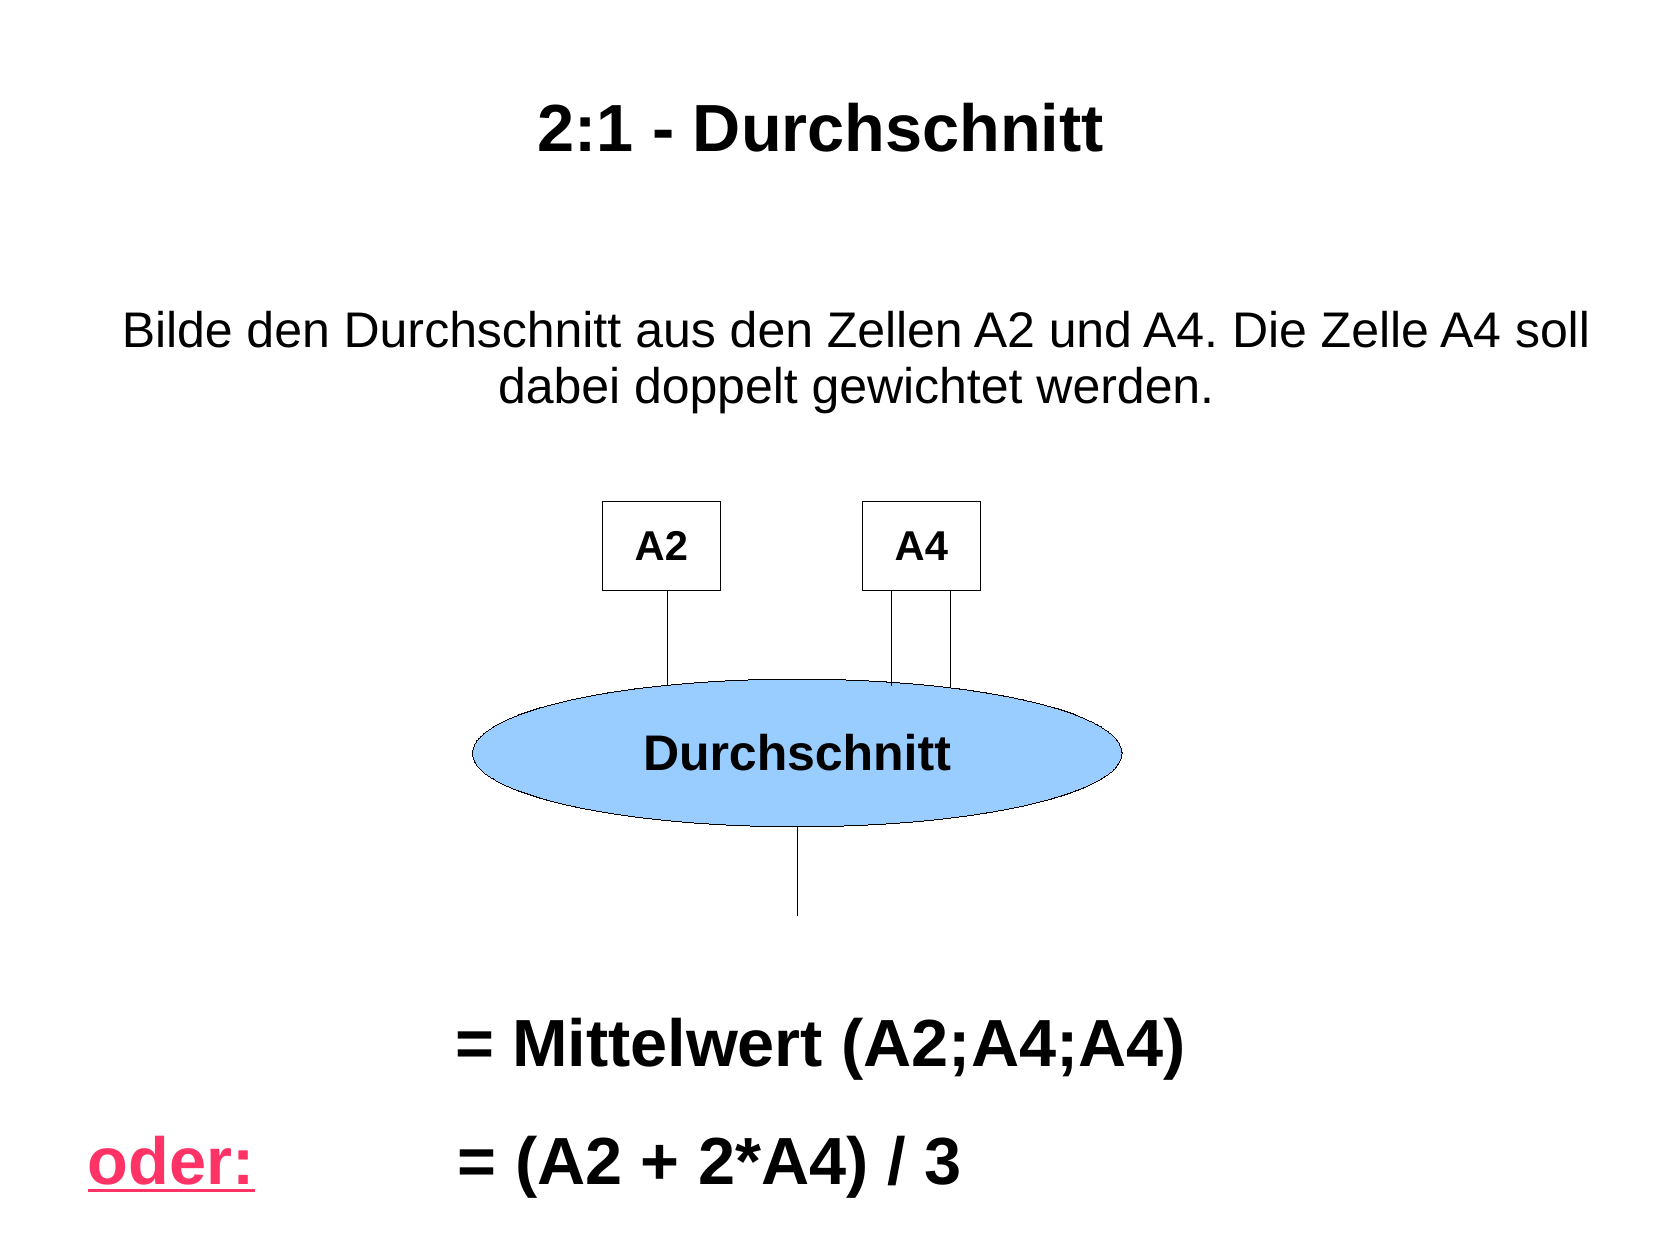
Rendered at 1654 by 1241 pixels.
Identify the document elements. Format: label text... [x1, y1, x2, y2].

text_box A4 [862, 501, 981, 591]
title 2:1 - Durchschnitt [76, 49, 1565, 207]
text_box A2 [602, 501, 721, 591]
title oder: = (A2 + 2*A4) / 3 [77, 1083, 1566, 1241]
title = Mittelwert (A2;A4;A4) [76, 964, 1566, 1123]
text_box Durchschnitt [472, 679, 1123, 827]
text_box Bilde den Durchschnitt aus den Zellen A2 und A4. Die Zelle A4 soll dabei doppelt gewichtet werden. [88, 295, 1625, 422]
